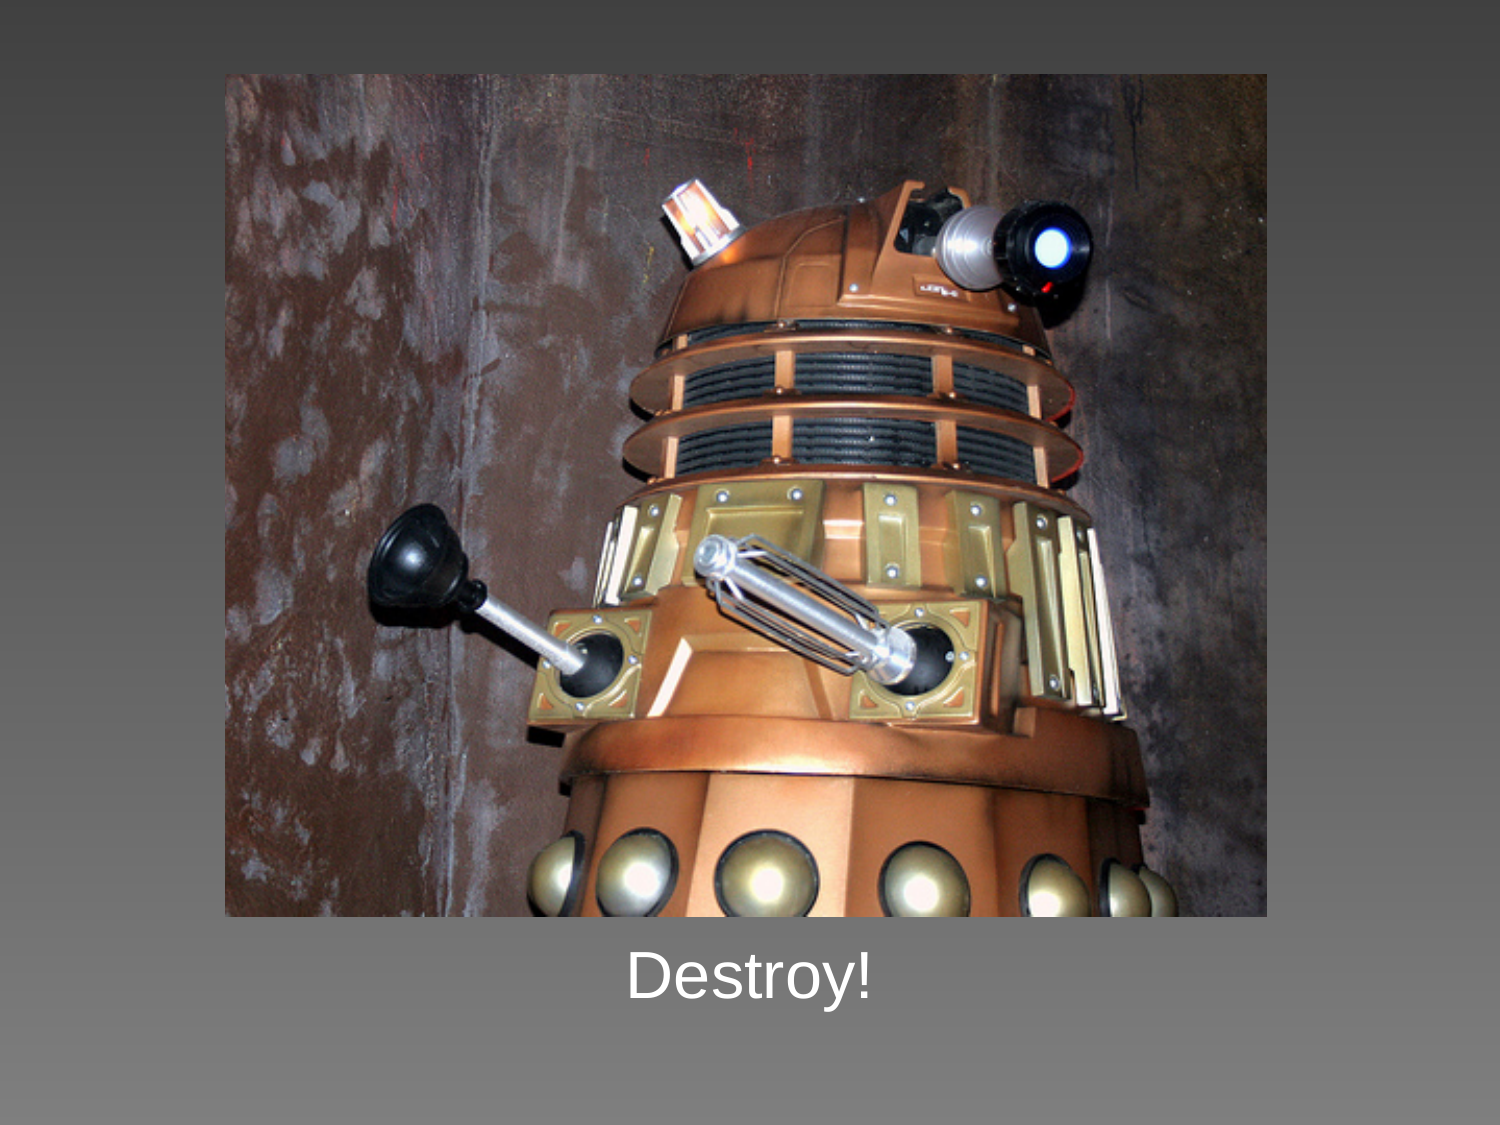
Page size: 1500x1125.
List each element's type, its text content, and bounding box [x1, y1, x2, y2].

picture [225, 74, 1267, 255]
text_box Destroy! [75, 255, 1426, 1012]
